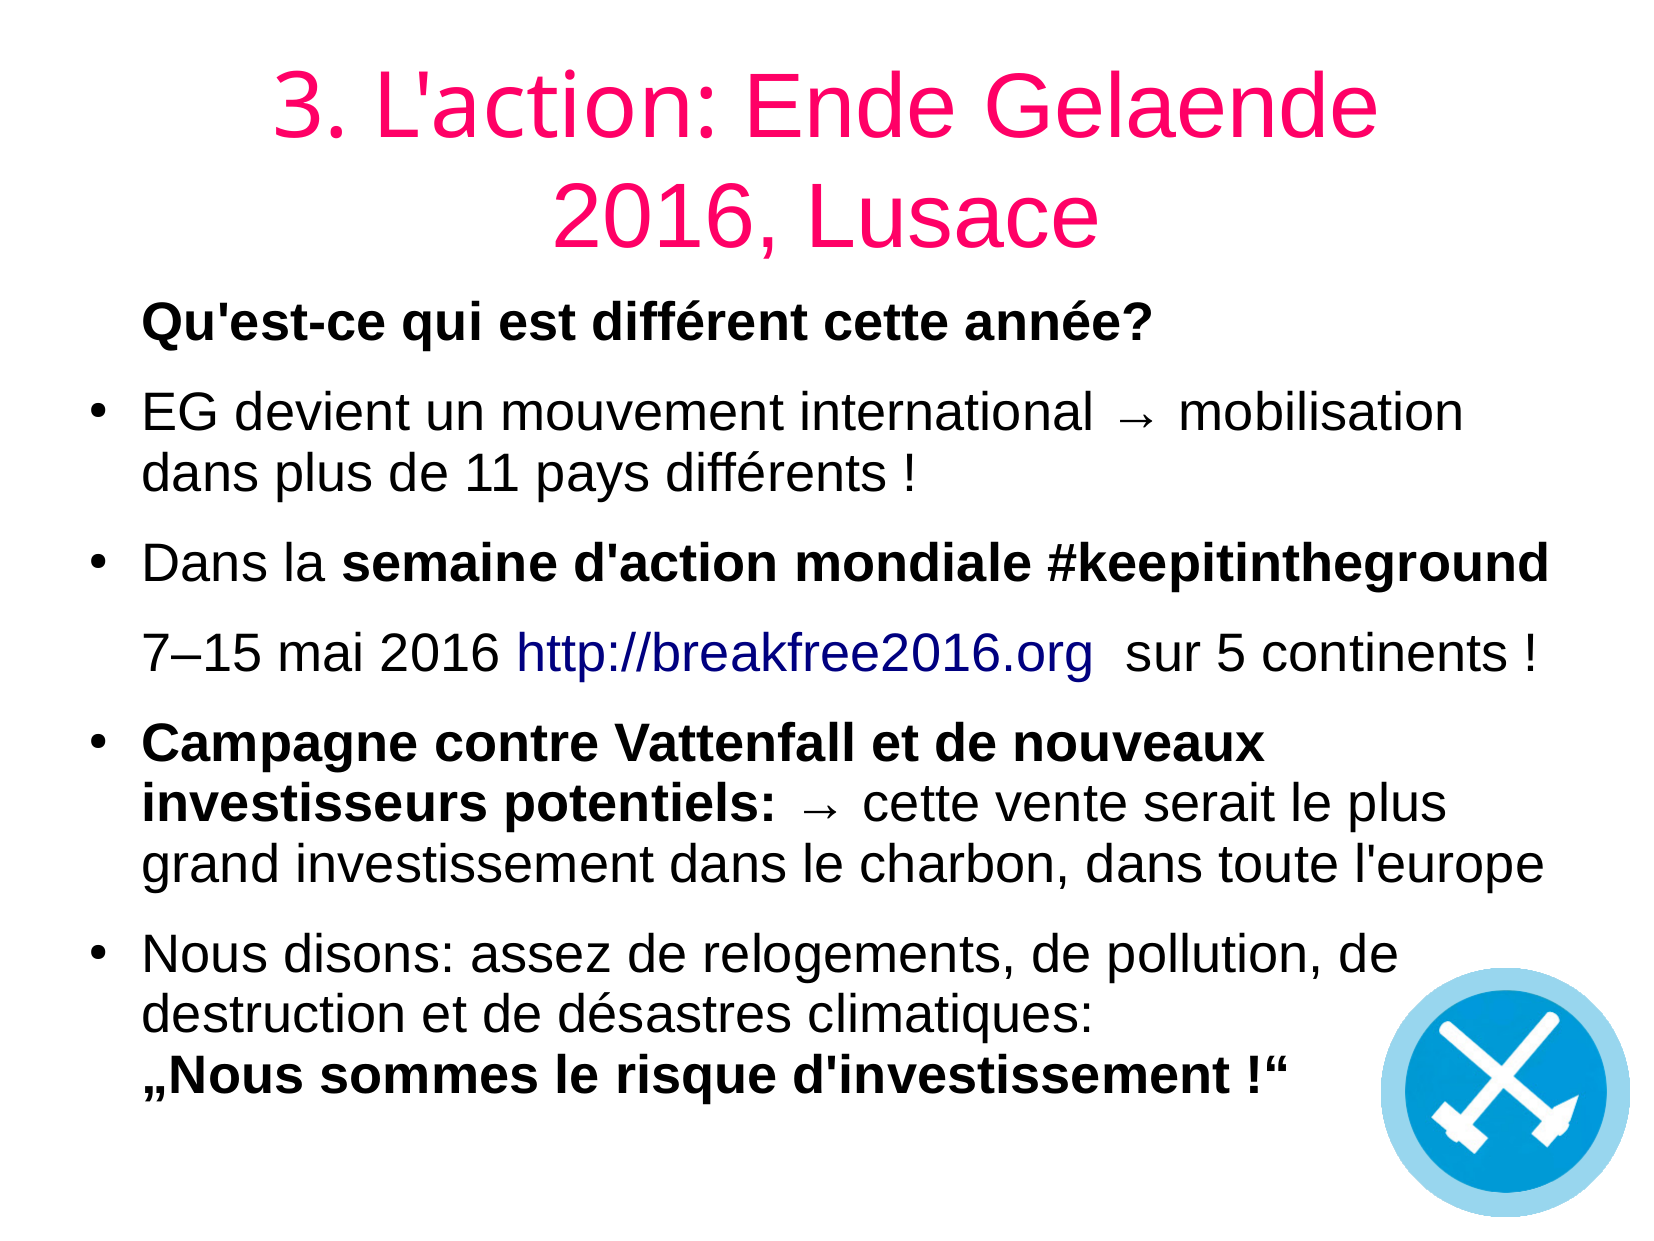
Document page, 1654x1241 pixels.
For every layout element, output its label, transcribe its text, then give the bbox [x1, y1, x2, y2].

title 3. L'action: Ende Gelaende 2016, Lusace [82, 43, 1571, 263]
picture [1381, 968, 1630, 1217]
list Qu'est-ce qui est différent cette année? EG devient un mouvement international → mobilisation dans plus de 11 pays différents ! Dans la semaine d'action mondiale #keepitintheground 7–15 mai 2016 http://breakfree2016.org sur 5 continents ! Campagne contre Vattenfall et de nouveaux investisseurs potentiels: → cette vente serait le plus grand investissement dans le charbon, dans toute l'europe Nous disons: assez de relogements, de pollution, de destruction et de désastres climatiques: „Nous sommes le risque d'investissement !“ [70, 291, 1559, 1111]
